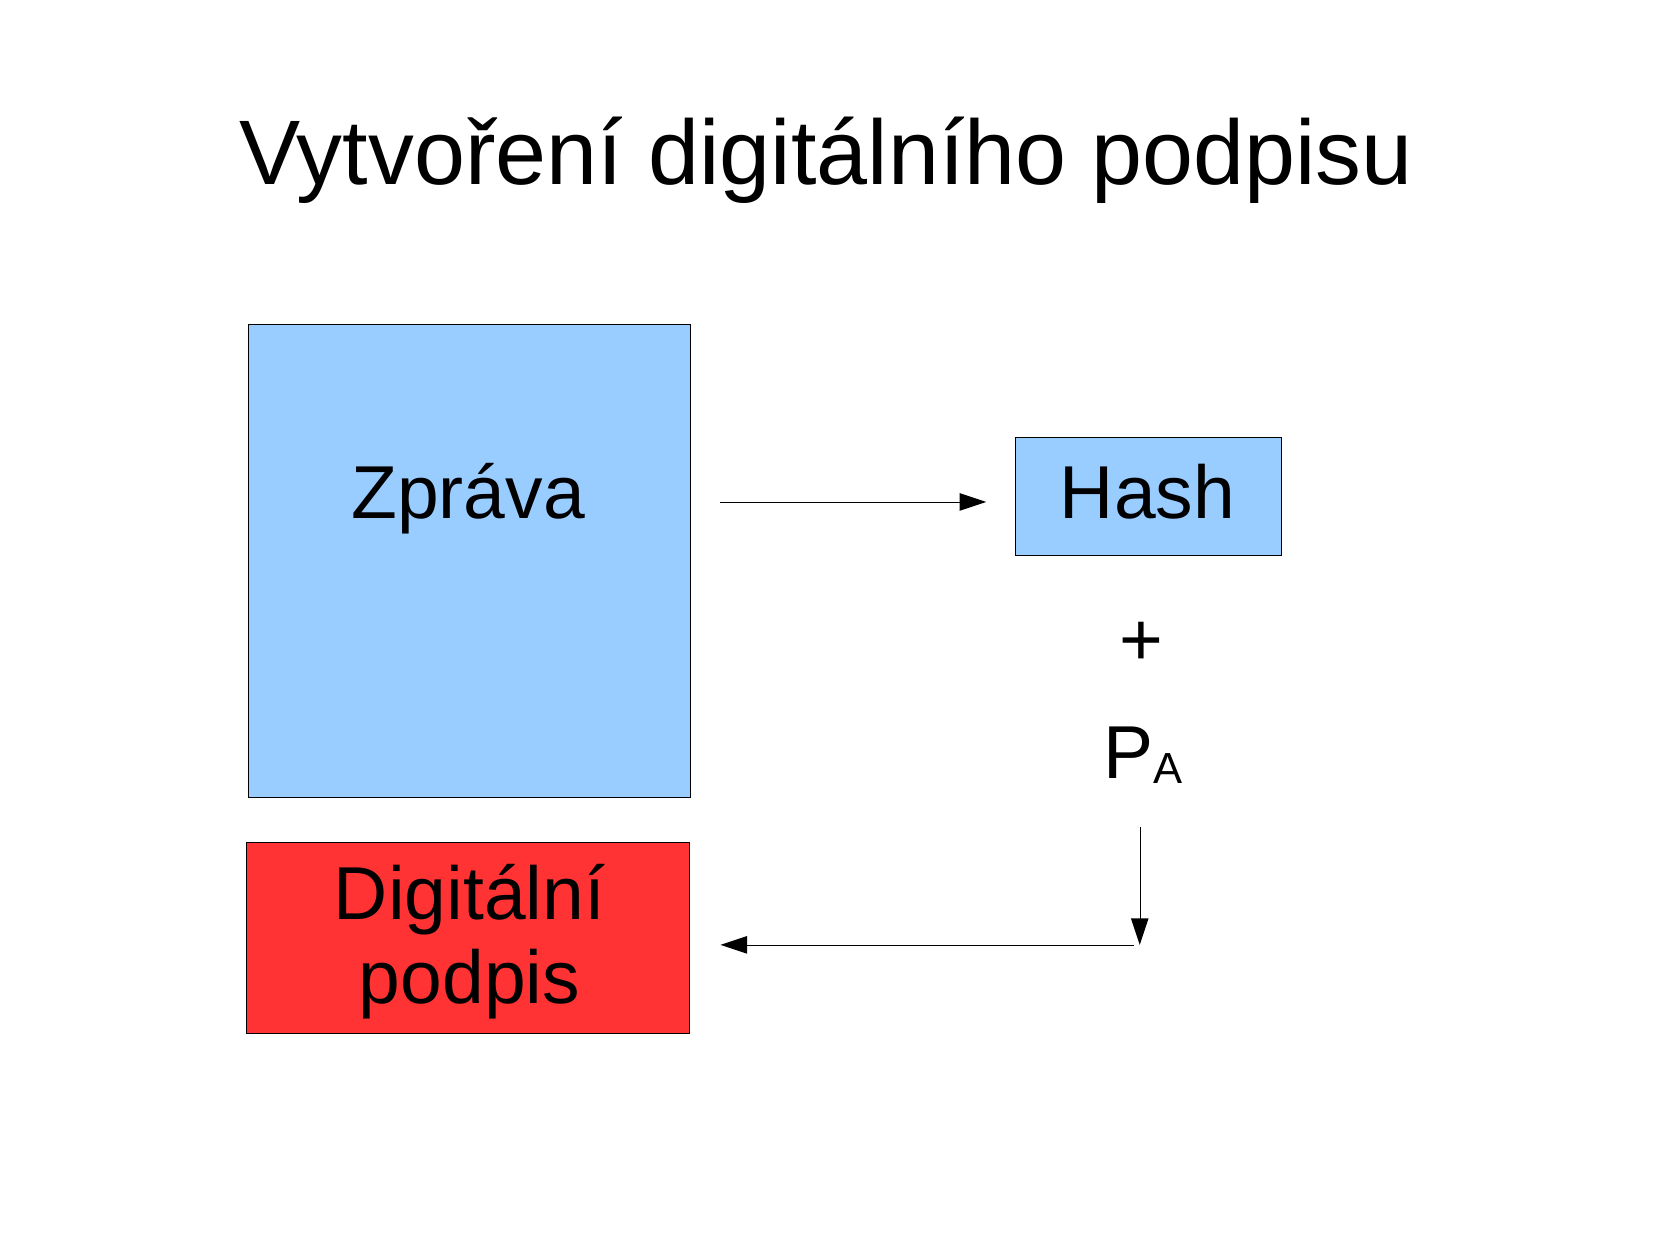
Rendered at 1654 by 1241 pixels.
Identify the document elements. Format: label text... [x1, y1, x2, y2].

text_box Zpráva [336, 442, 603, 542]
text_box + [1104, 590, 1164, 690]
text_box [1015, 437, 1282, 556]
title Vytvoření digitálního podpisu [82, 56, 1571, 250]
text_box PA [1039, 703, 1247, 827]
text_box Hash [1045, 442, 1282, 542]
text_box Digitální podpis [307, 844, 632, 1028]
text_box [246, 842, 690, 1034]
text_box [248, 324, 691, 798]
